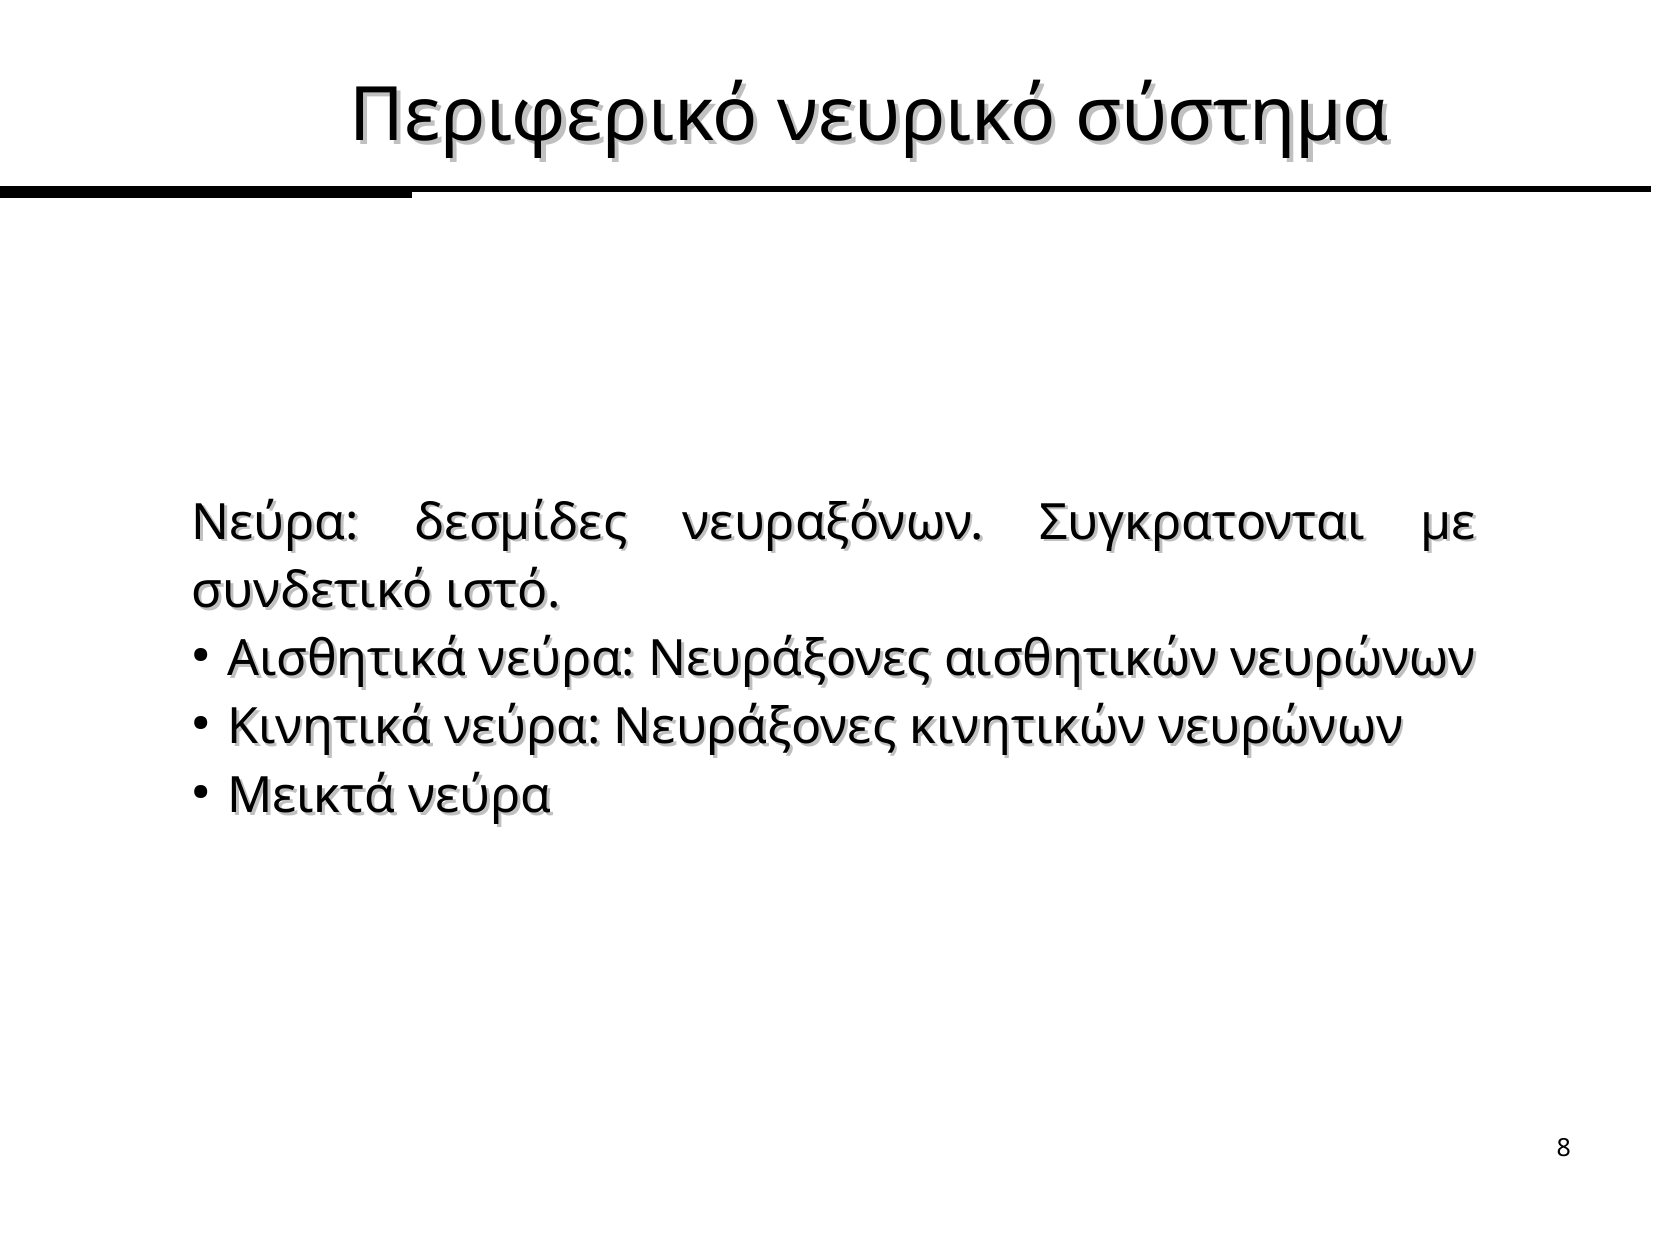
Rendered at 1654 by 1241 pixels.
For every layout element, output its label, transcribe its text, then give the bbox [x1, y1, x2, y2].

text_box Νεύρα: δεσμίδες νευραξόνων. Συγκρατονται με συνδετικό ιστό. Αισθητικά νεύρα: Νευράξονες αισθητικών νευρώνων Κινητικά νεύρα: Νευράξονες κινητικών νευρώνων Μεικτά νεύρα [177, 478, 1501, 795]
text_box Περιφερικό νευρικό σύστημα [334, 52, 1319, 158]
